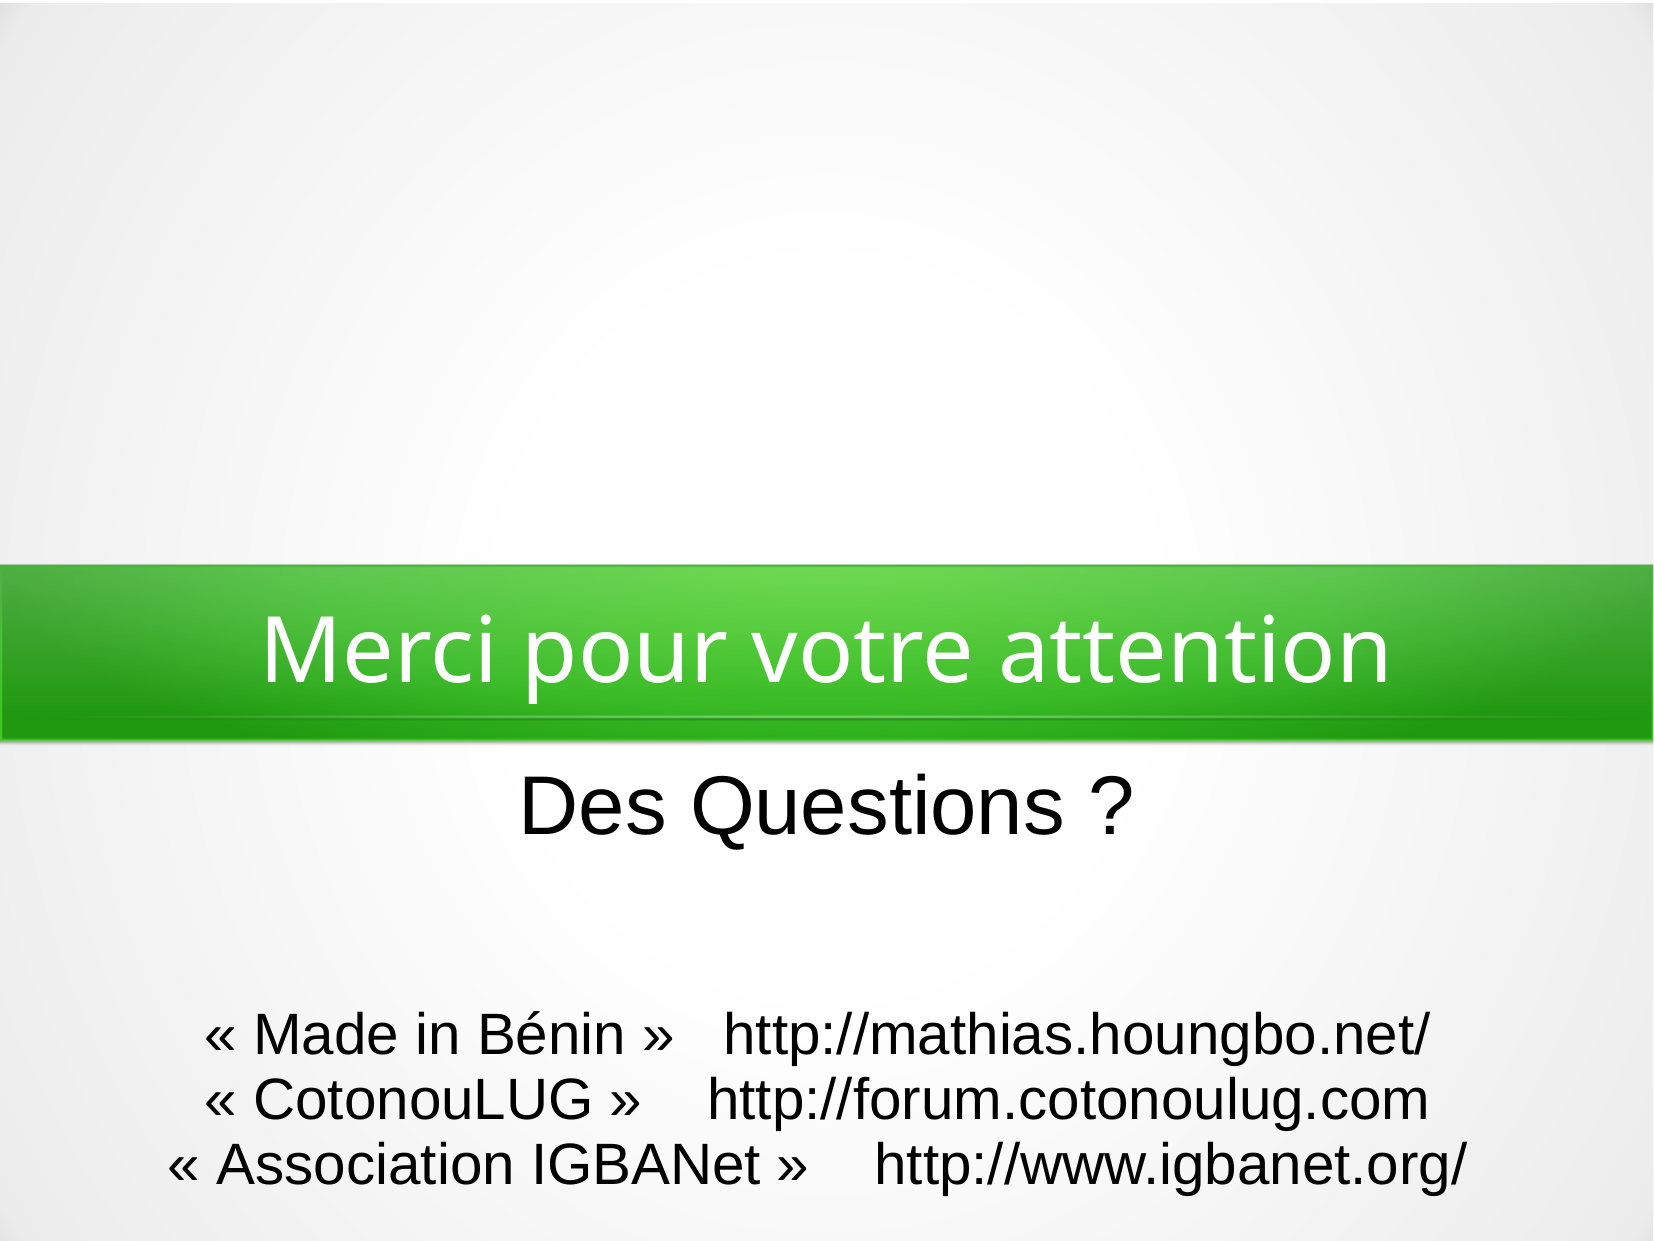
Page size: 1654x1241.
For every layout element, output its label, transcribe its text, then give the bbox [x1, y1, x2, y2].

picture [0, 3, 1654, 1241]
title Merci pour votre attention [82, 578, 1571, 715]
subtitle Des Questions ? « Made in Bénin » http://mathias.houngbo.net/ « CotonouLUG » http://forum.cotonoulug.com « Association IGBANet » http://www.igbanet.org/ [82, 758, 1571, 1241]
